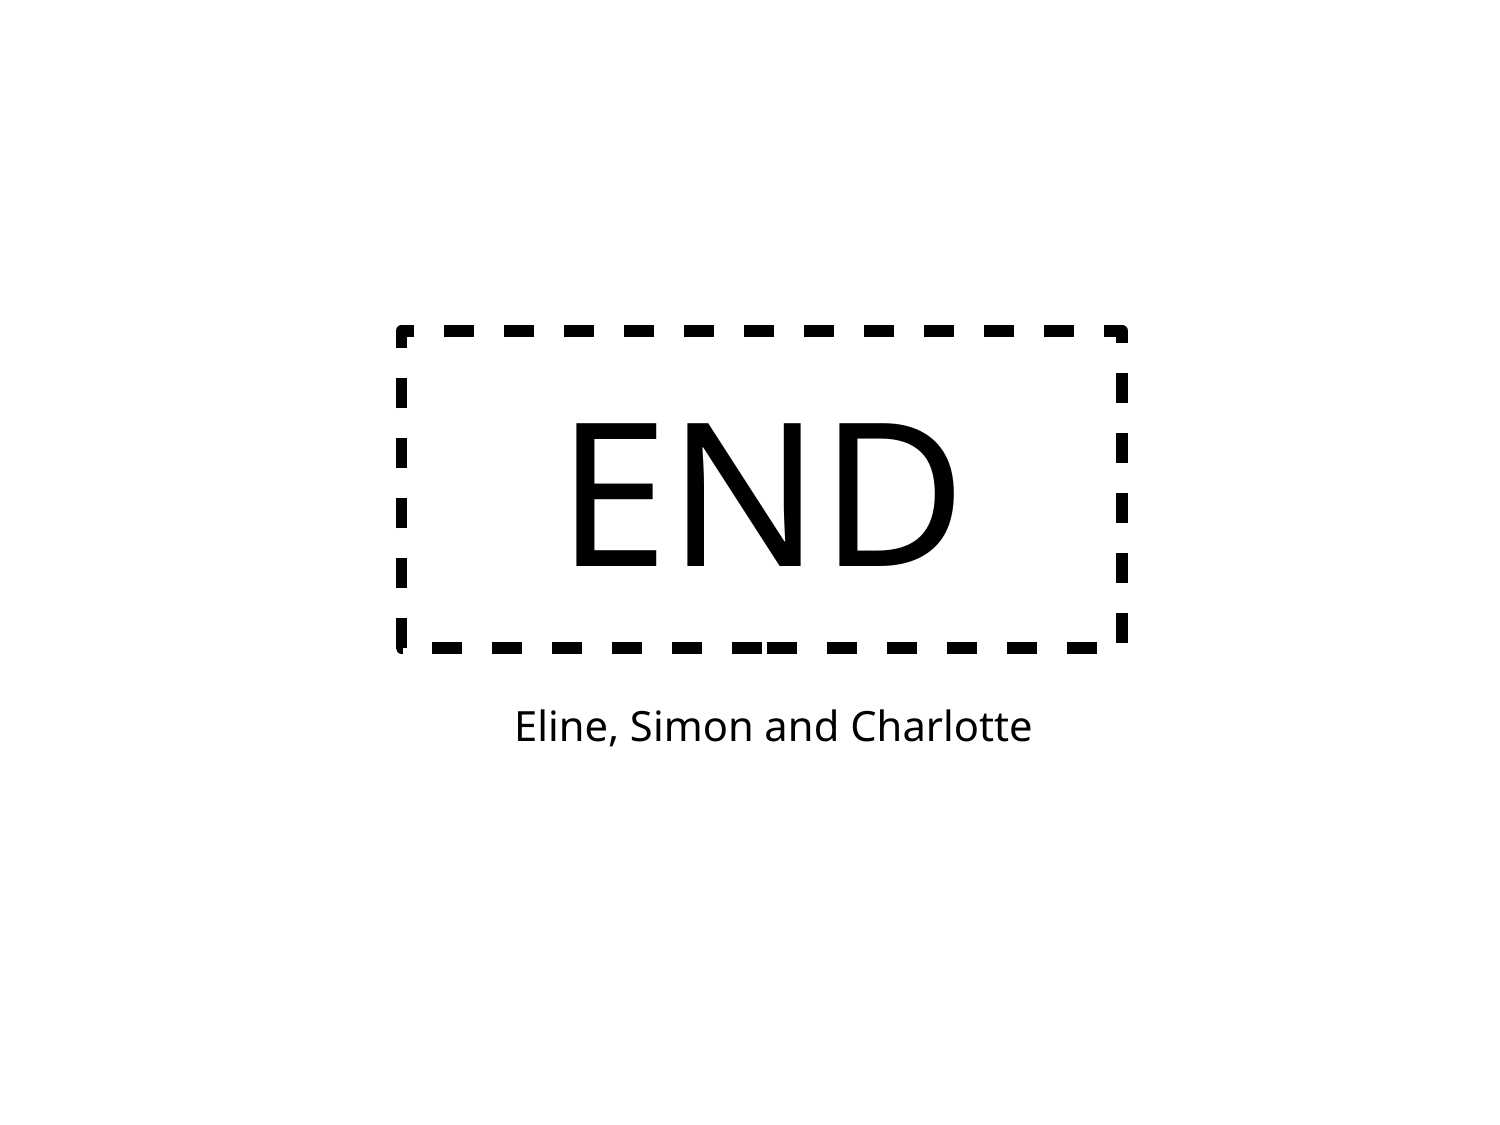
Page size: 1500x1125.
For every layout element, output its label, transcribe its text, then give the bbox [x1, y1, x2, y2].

text_box Eline, Simon and Charlotte [188, 688, 1359, 756]
subtitle [75, 262, 1425, 1005]
